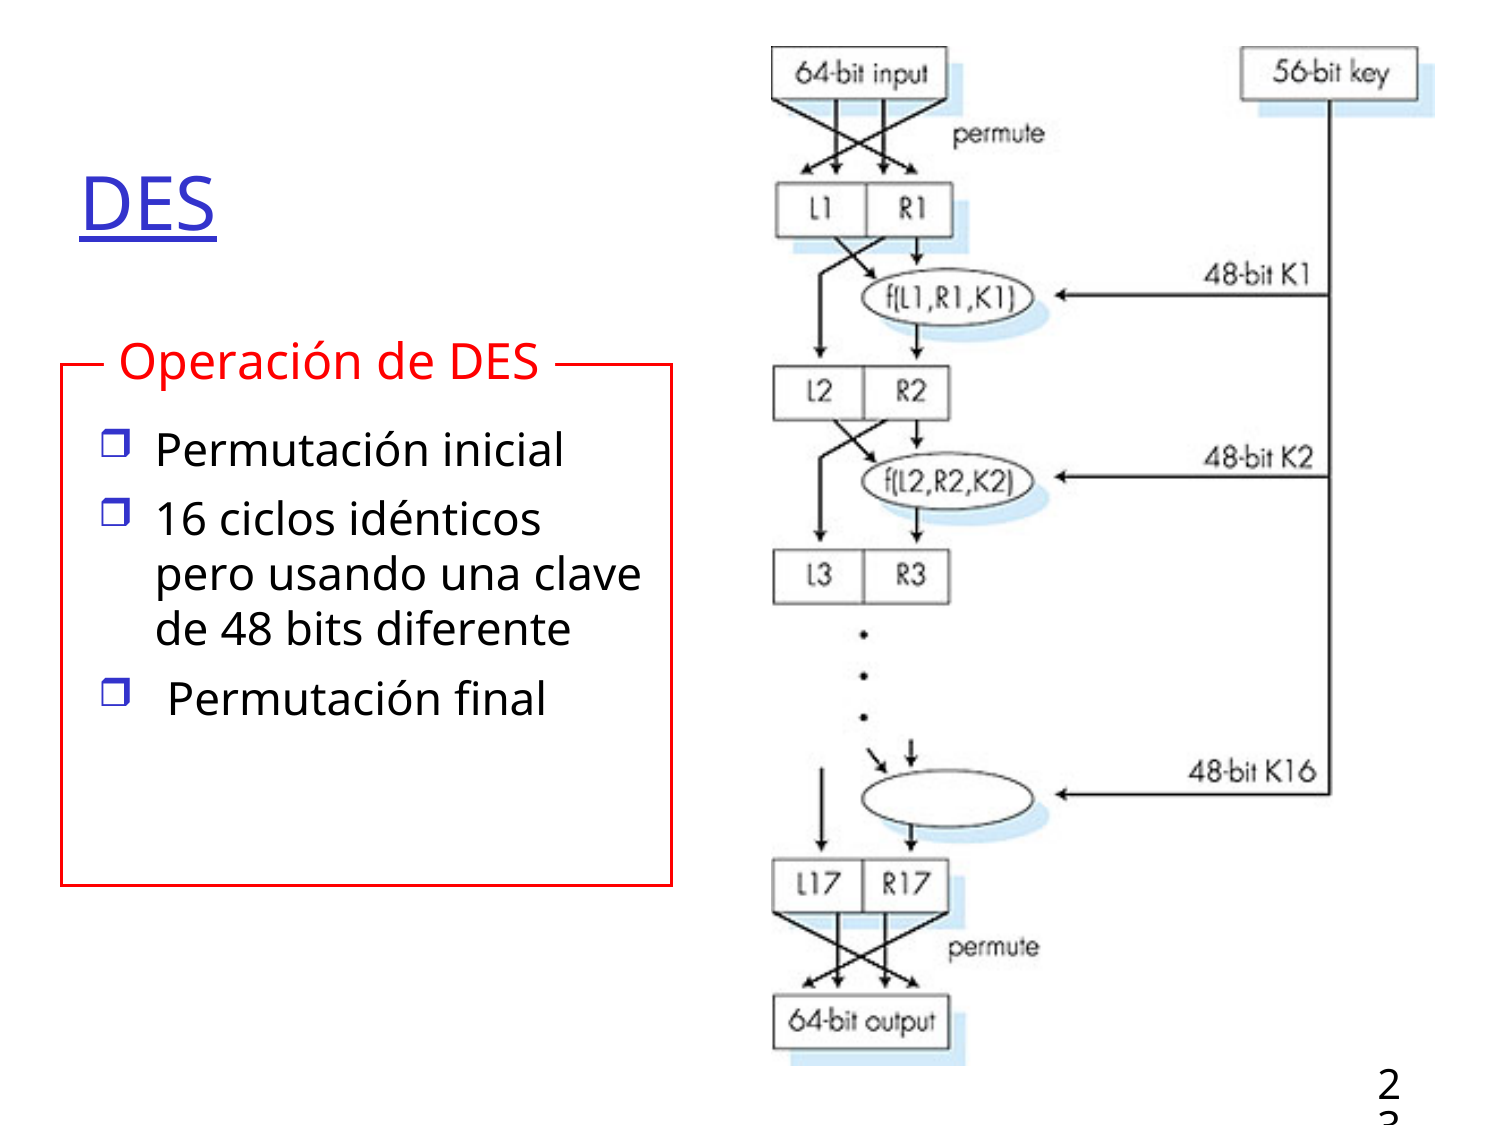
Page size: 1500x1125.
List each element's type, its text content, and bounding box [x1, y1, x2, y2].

picture [771, 46, 1435, 1066]
text_box [61, 364, 672, 886]
title DES [64, 106, 709, 295]
list Permutación inicial 16 ciclos idénticos pero usando una clave de 48 bits diferente Permutación final [83, 412, 663, 873]
text_box Operación de DES [103, 321, 556, 398]
